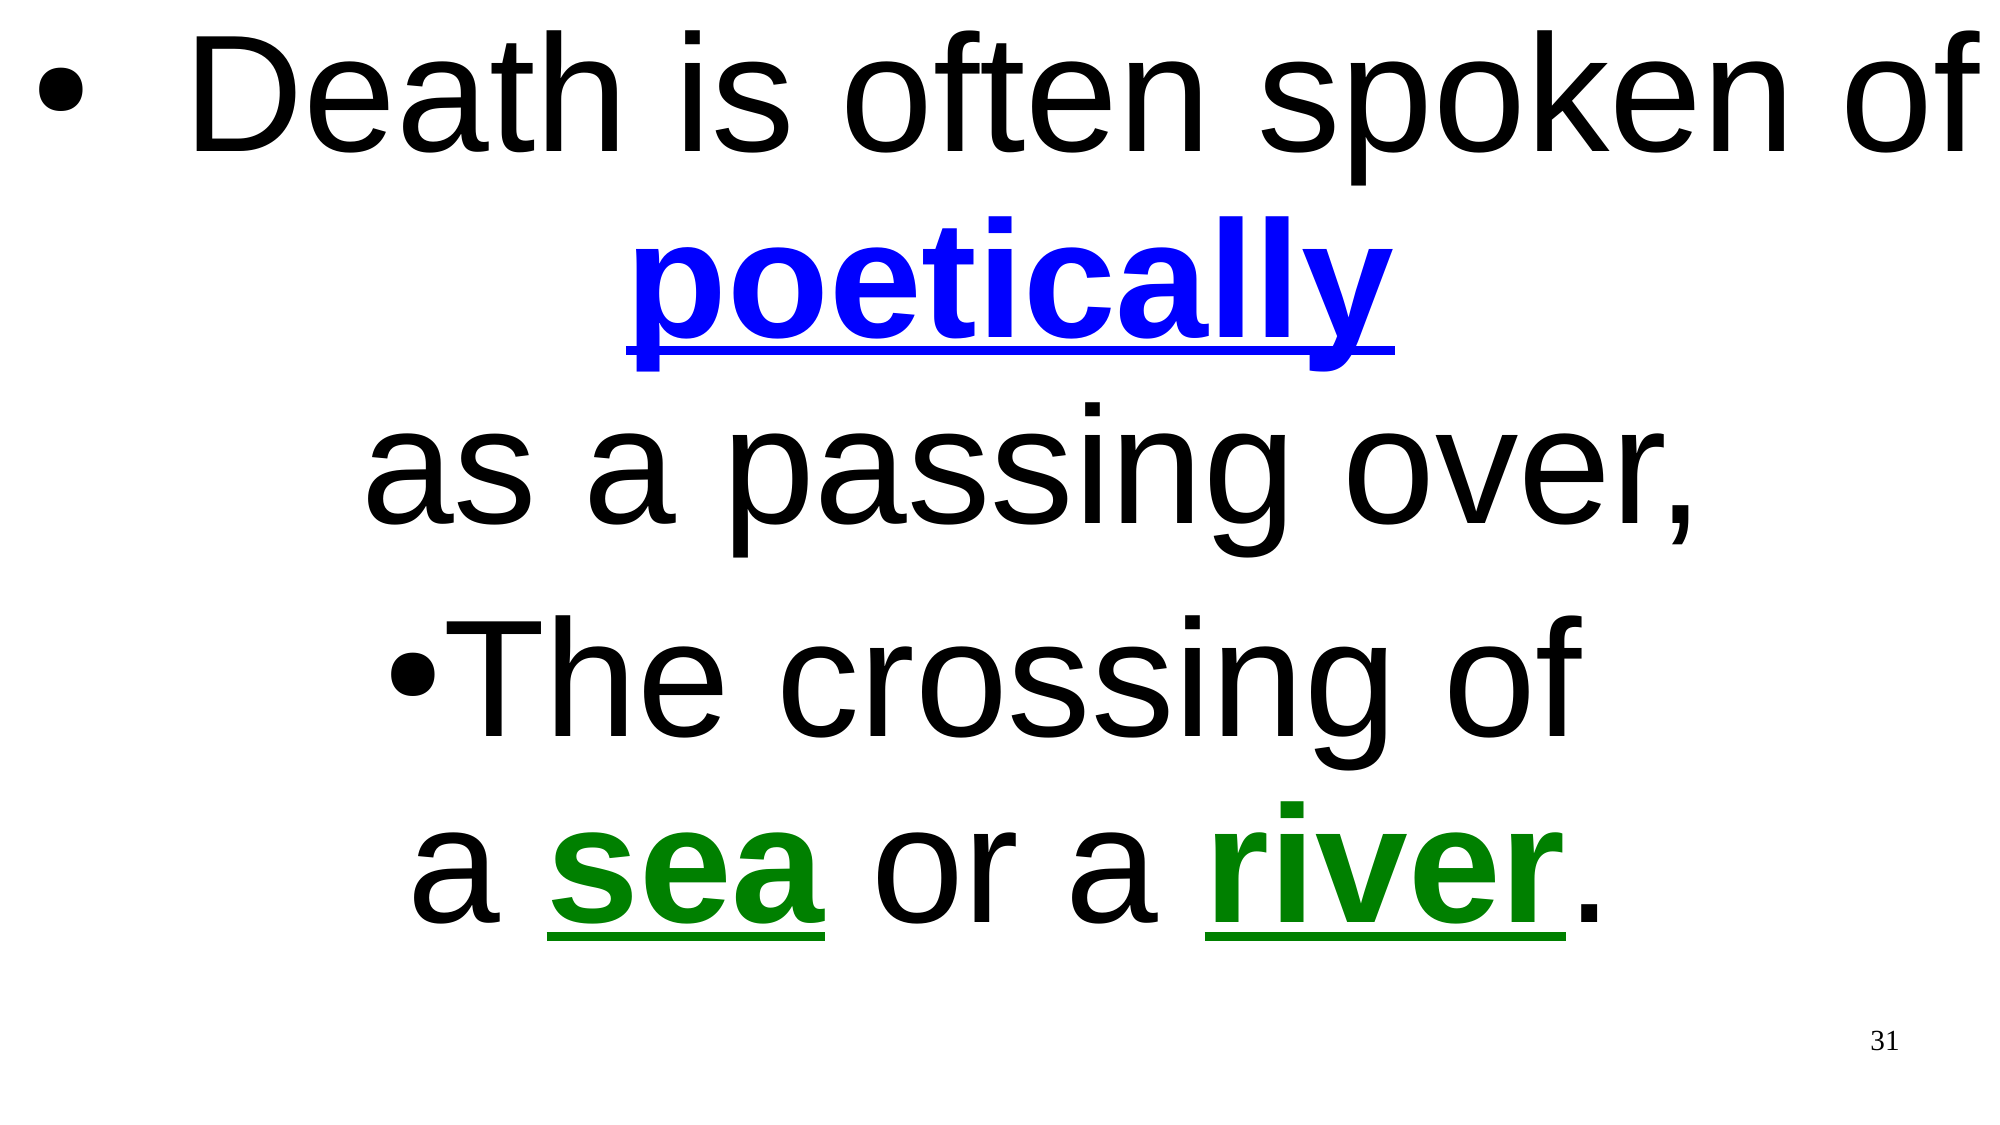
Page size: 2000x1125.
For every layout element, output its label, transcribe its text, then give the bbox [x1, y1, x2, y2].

list Death is often spoken of poetically as a passing over, The crossing of a sea or a river. [0, 0, 1996, 1123]
